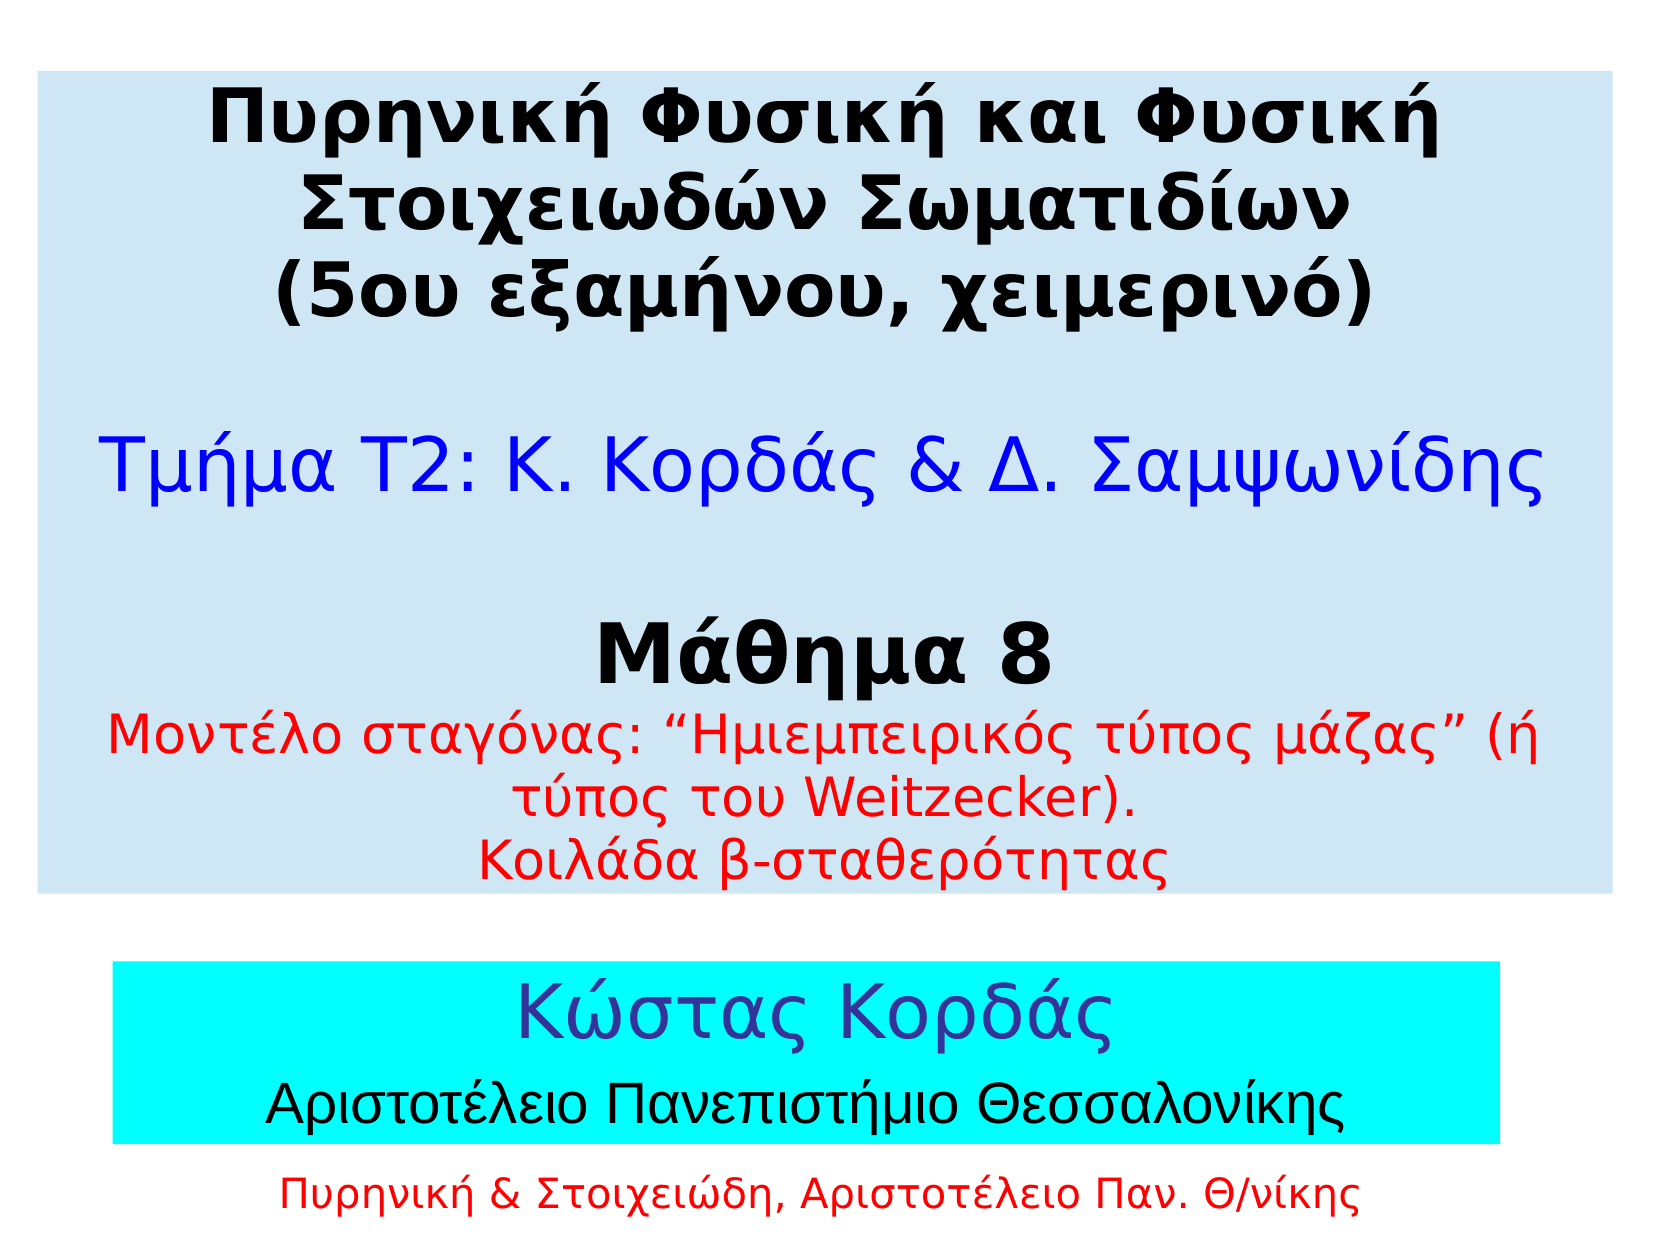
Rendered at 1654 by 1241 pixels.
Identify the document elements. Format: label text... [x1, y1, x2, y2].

title Πυρηνική Φυσική και Φυσική Στοιχειωδών Σωματιδίων (5ου εξαμήνου, χειμερινό) Τμήμα T2: Κ. Κορδάς & Δ. Σαμψωνίδης Μάθημα 8 Μοντέλο σταγόνας: “Hμιεμπειρικός τύπος μάζας” (ή τύπος του Weitzecker). Κοιλάδα β-σταθερότητας [37, 70, 1613, 894]
text_box Πυρηνική & Στοιχειώδη, Αριστοτέλειο Παν. Θ/νίκης [263, 1162, 1387, 1227]
text_box Κώστας Κορδάς Αριστοτέλειο Πανεπιστήμιο Θεσσαλονίκης [112, 961, 1501, 1145]
